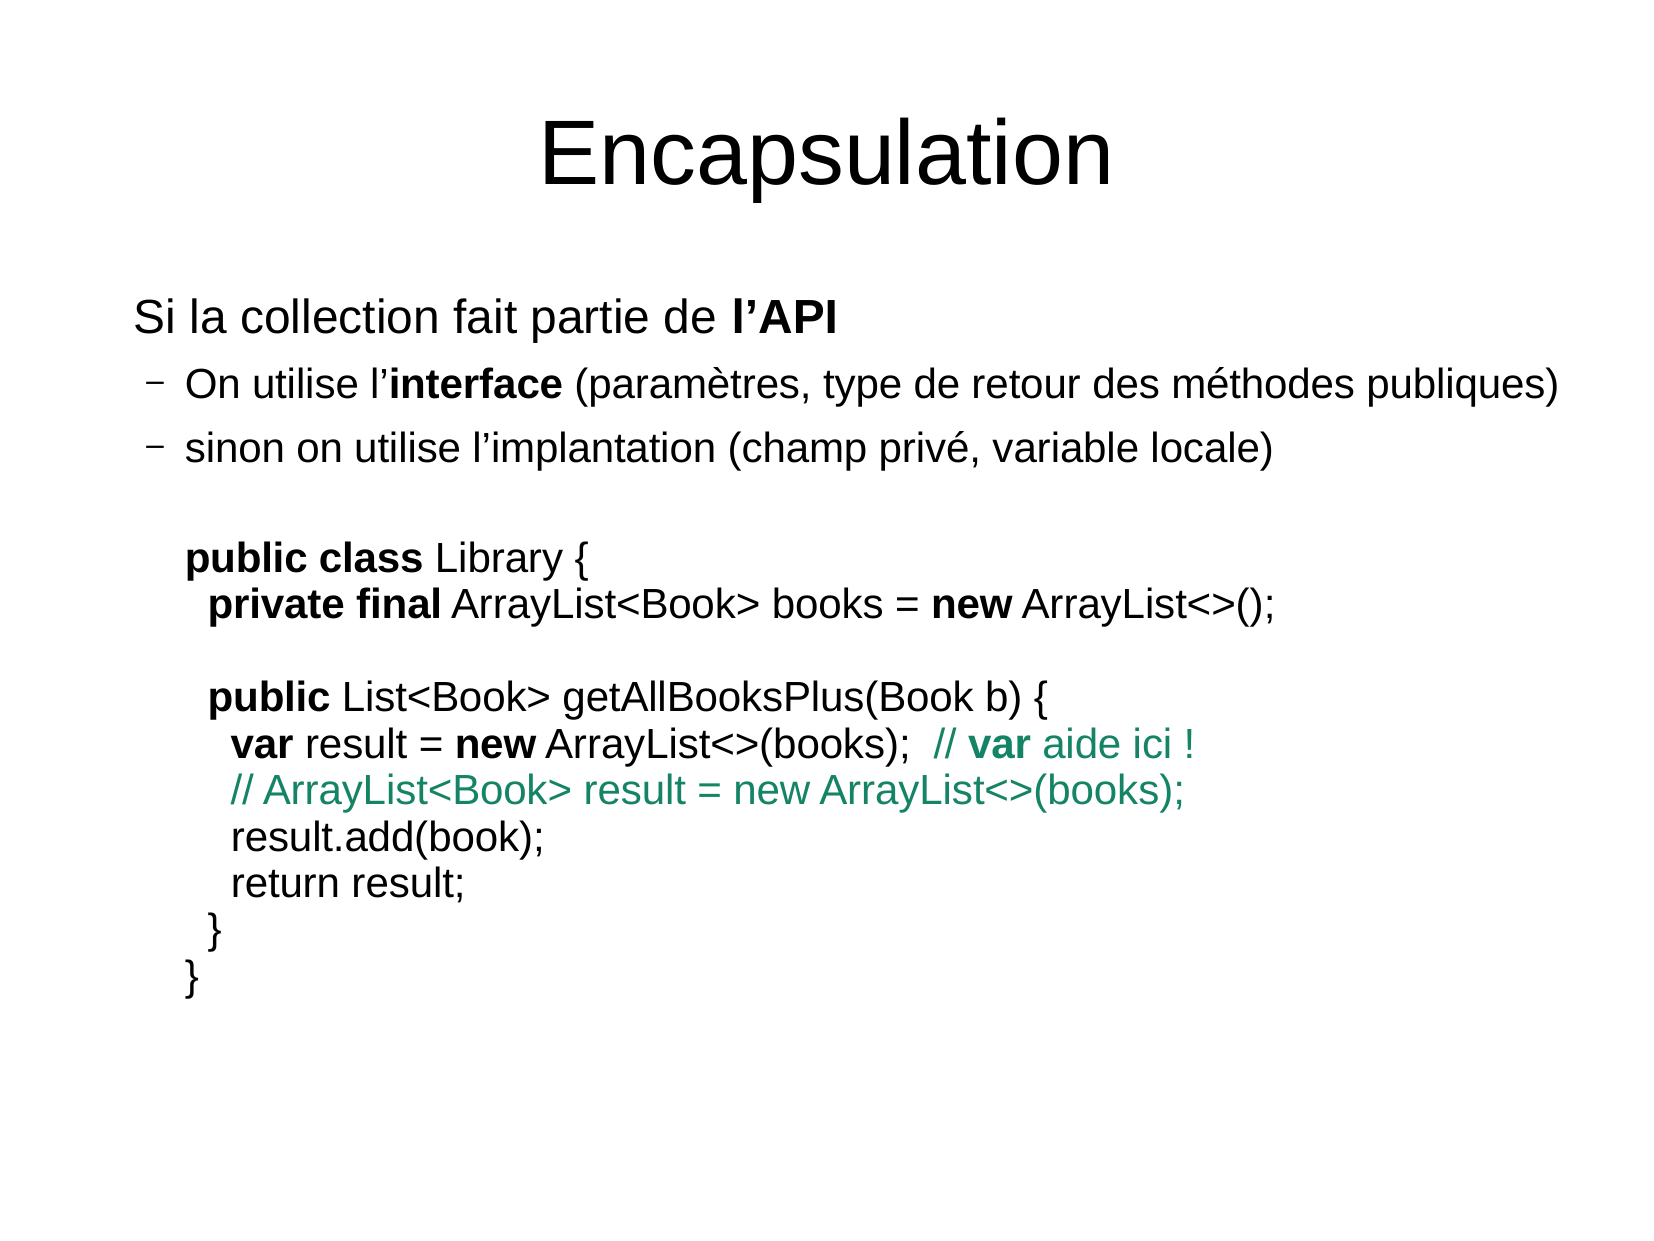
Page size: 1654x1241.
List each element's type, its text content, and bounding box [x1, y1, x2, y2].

list Si la collection fait partie de l’API On utilise l’interface (paramètres, type de retour des méthodes publiques) sinon on utilise l’implantation (champ privé, variable locale) public class Library { private final ArrayList<Book> books = new ArrayList<>(); public List<Book> getAllBooksPlus(Book b) { var result = new ArrayList<>(books); // var aide ici ! // ArrayList<Book> result = new ArrayList<>(books); result.add(book); return result; } } [82, 290, 1571, 1051]
title Encapsulation [82, 49, 1571, 257]
